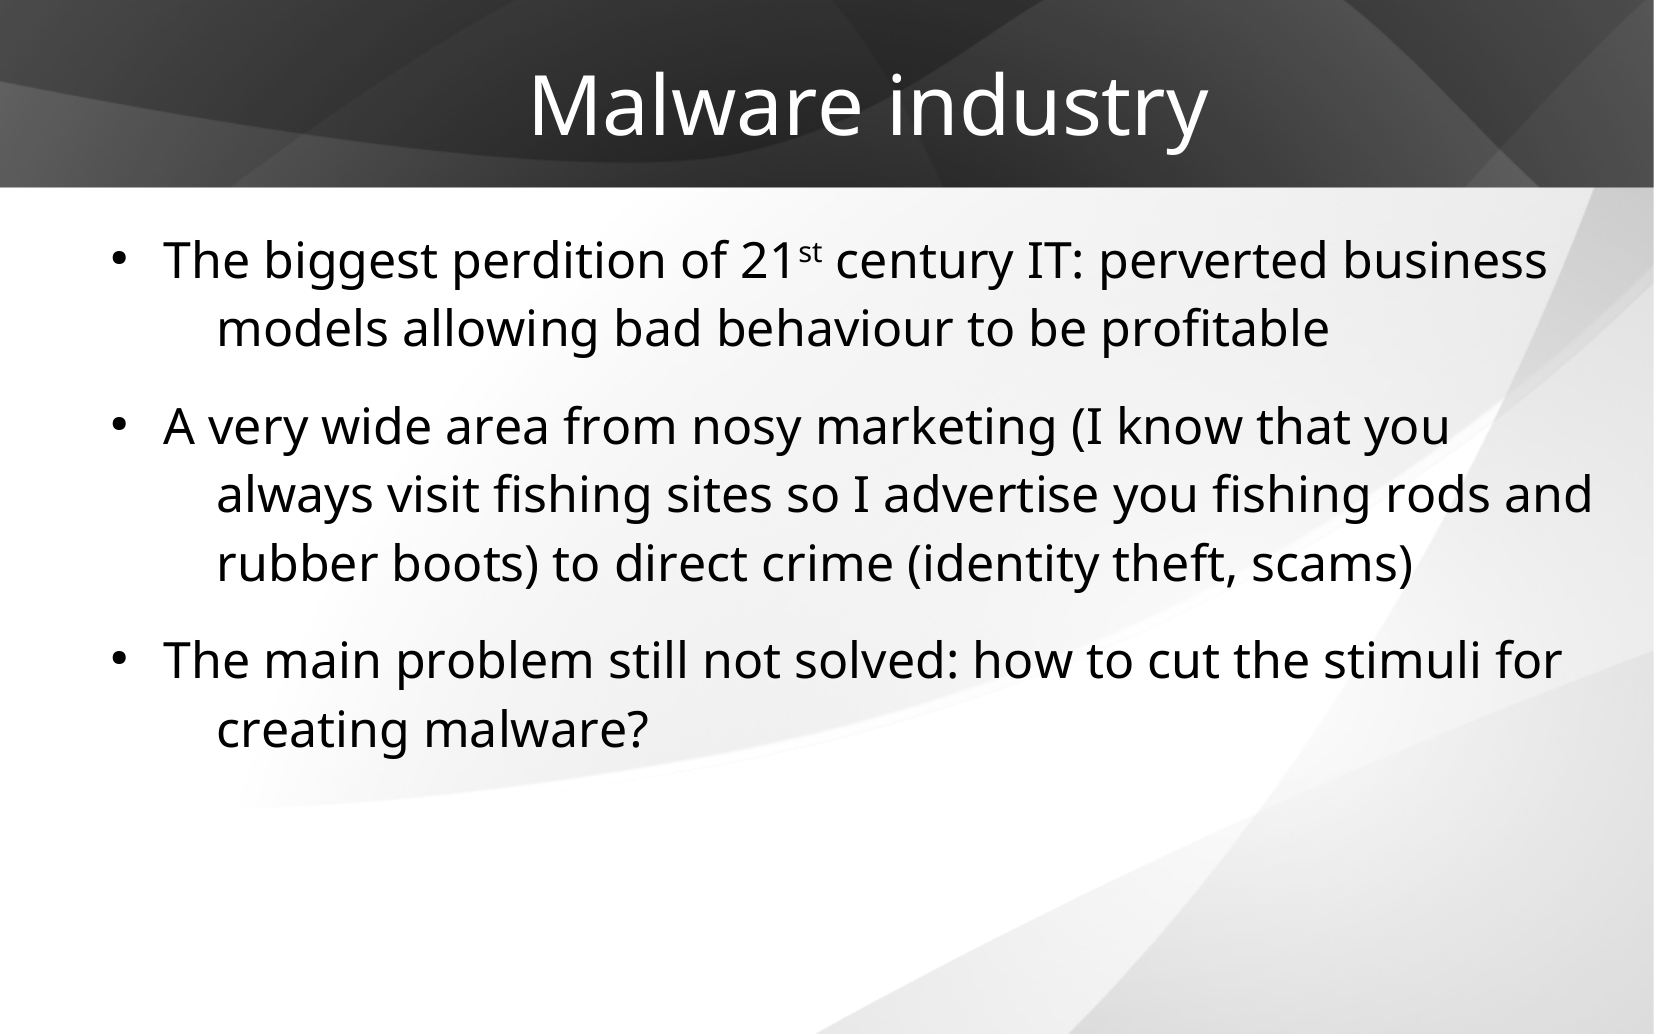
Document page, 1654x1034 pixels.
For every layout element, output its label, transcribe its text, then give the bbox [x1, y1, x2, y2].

picture [0, 0, 1654, 1034]
title Malware industry [124, 0, 1613, 208]
list The biggest perdition of 21st century IT: perverted business models allowing bad behaviour to be profitable A very wide area from nosy marketing (I know that you always visit fishing sites so I advertise you fishing rods and rubber boots) to direct crime (identity theft, scams) The main problem still not solved: how to cut the stimuli for creating malware? [75, 225, 1613, 1013]
